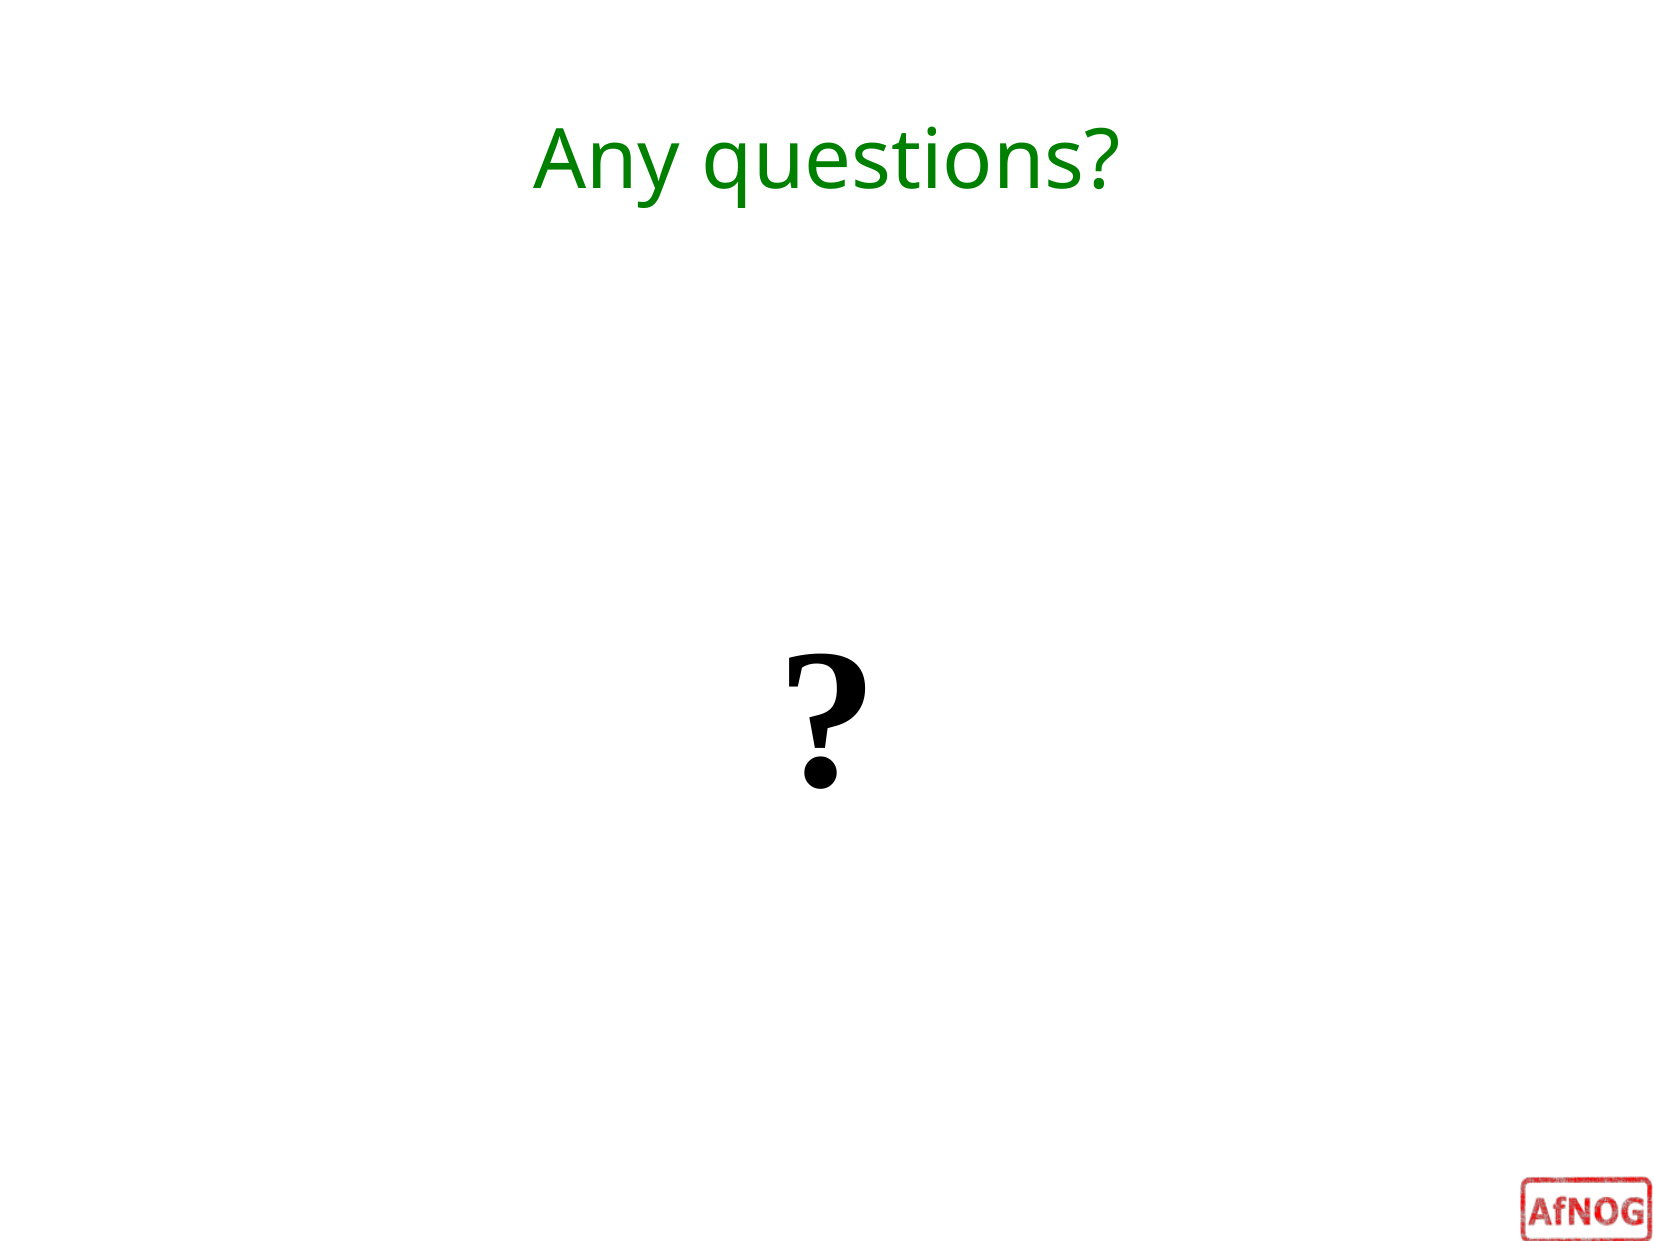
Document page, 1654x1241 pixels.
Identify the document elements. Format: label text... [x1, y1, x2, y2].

picture [1519, 1175, 1654, 1241]
subtitle ? [121, 285, 1533, 1153]
title Any questions? [121, 73, 1533, 241]
